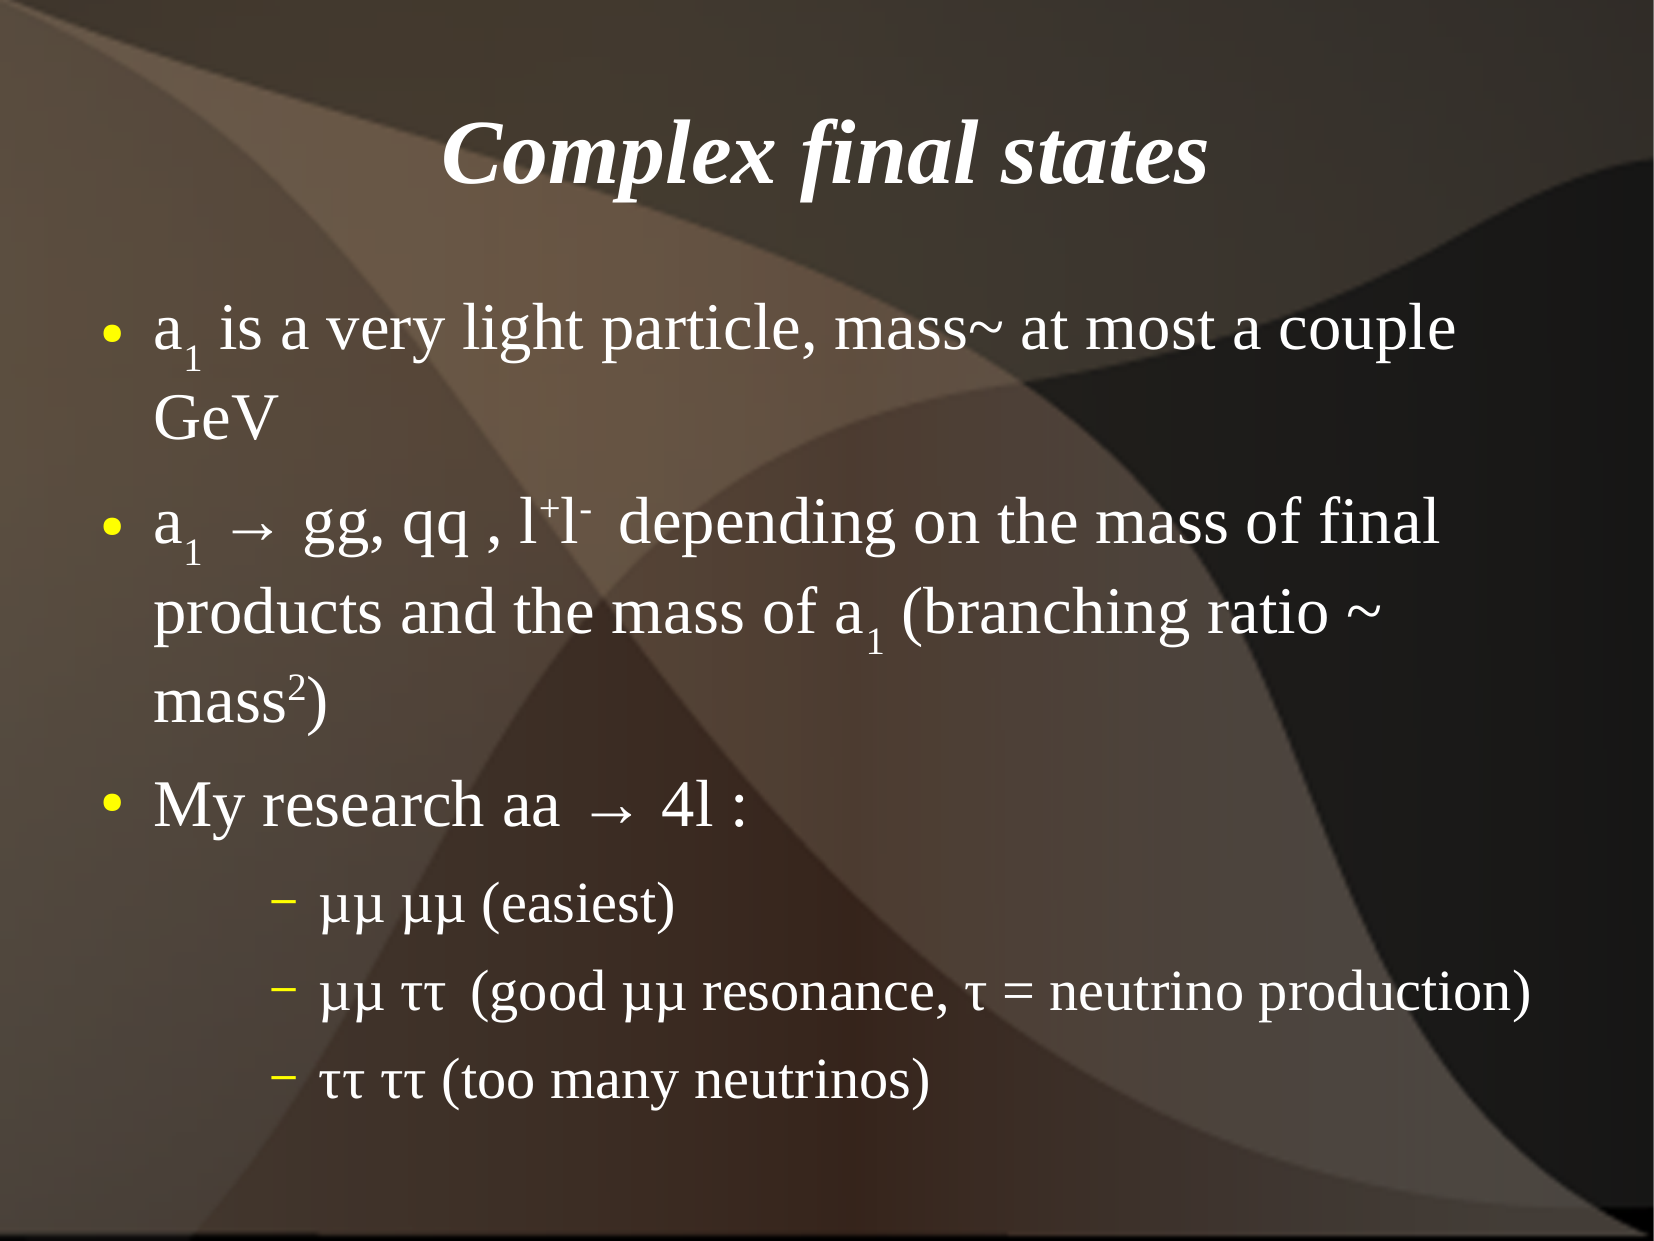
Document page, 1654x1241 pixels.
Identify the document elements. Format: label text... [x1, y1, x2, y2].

list a1 is a very light particle, mass~ at most a couple GeV a1 → gg, qq , l+l- depending on the mass of final products and the mass of a1 (branching ratio ~ mass2) My research aa → 4l : µµ µµ (easiest) µµ ττ (good µµ resonance, τ = neutrino production) ττ ττ (too many neutrinos) [82, 290, 1571, 1210]
title Complex final states [82, 56, 1571, 250]
picture [0, 0, 1654, 1241]
